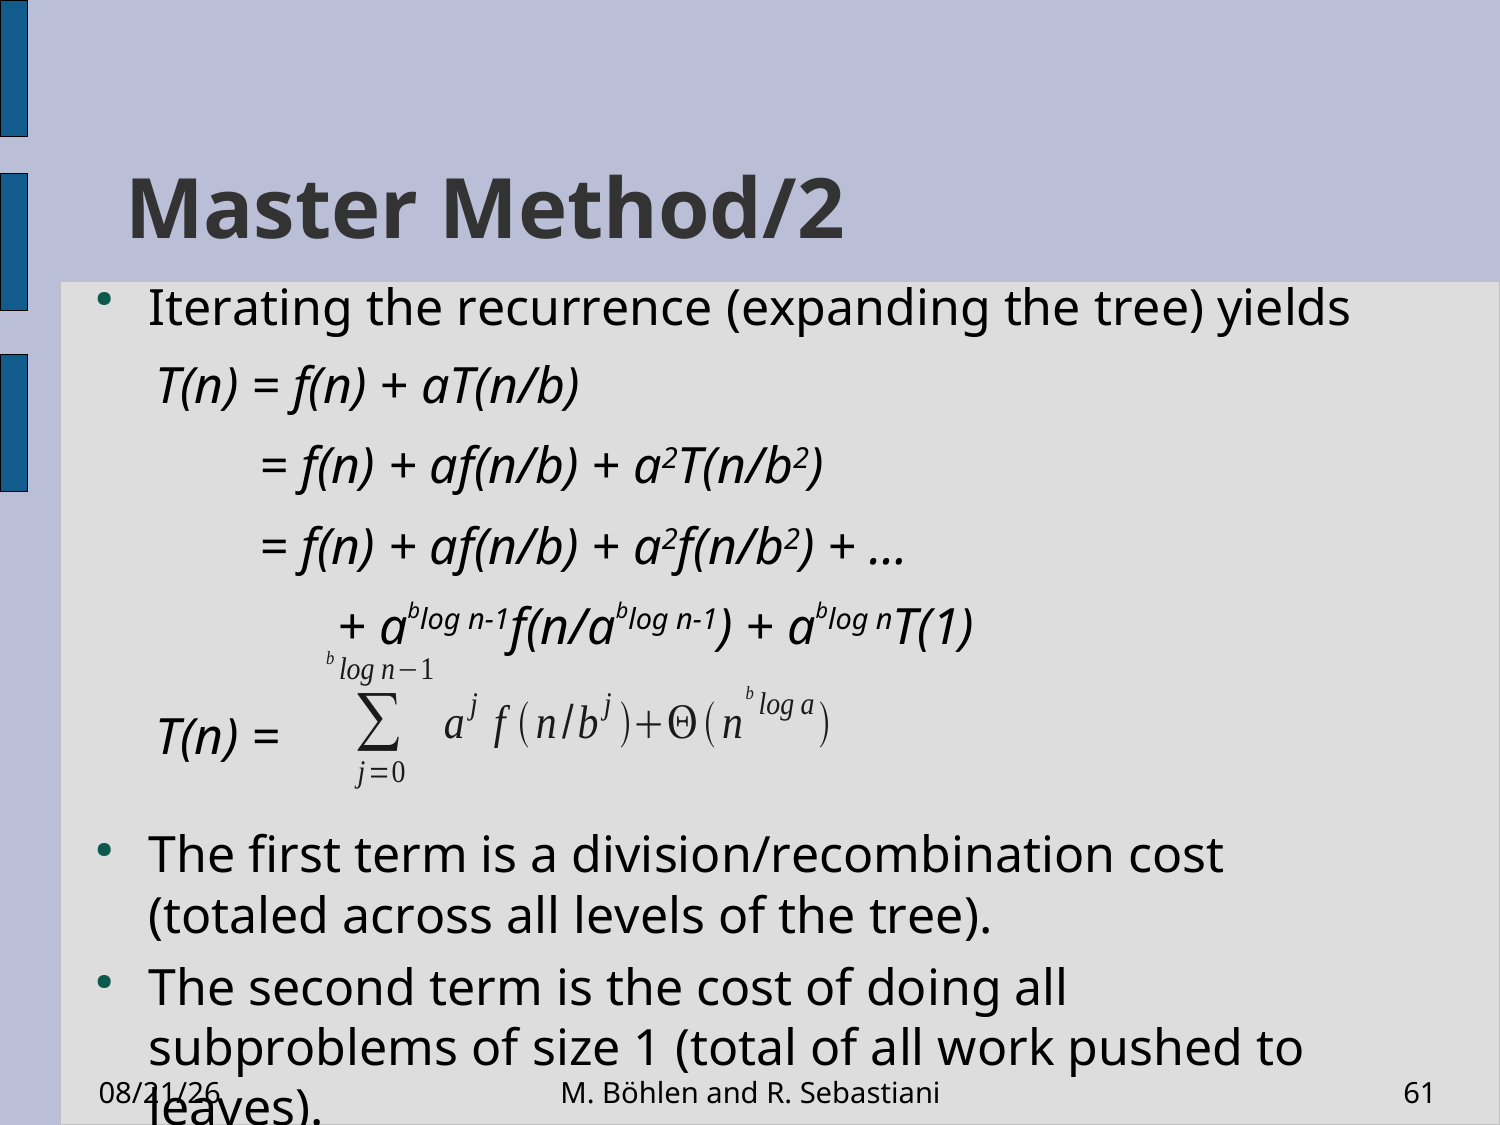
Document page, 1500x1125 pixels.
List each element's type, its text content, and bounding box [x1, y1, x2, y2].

list Iterating the recurrence (expanding the tree) yields T(n) = f(n) + aT(n/b) = f(n) + af(n/b) + a2T(n/b2) = f(n) + af(n/b) + a2f(n/b2) + … + ablog n-1f(n/ablog n-1) + ablog nT(1) T(n) = The first term is a division/recombination cost (totaled across all levels of the tree). The second term is the cost of doing all subproblems of size 1 (total of all work pushed to leaves). [62, 283, 1401, 1038]
chart [315, 646, 846, 792]
title Master Method/2 [110, 67, 1392, 271]
